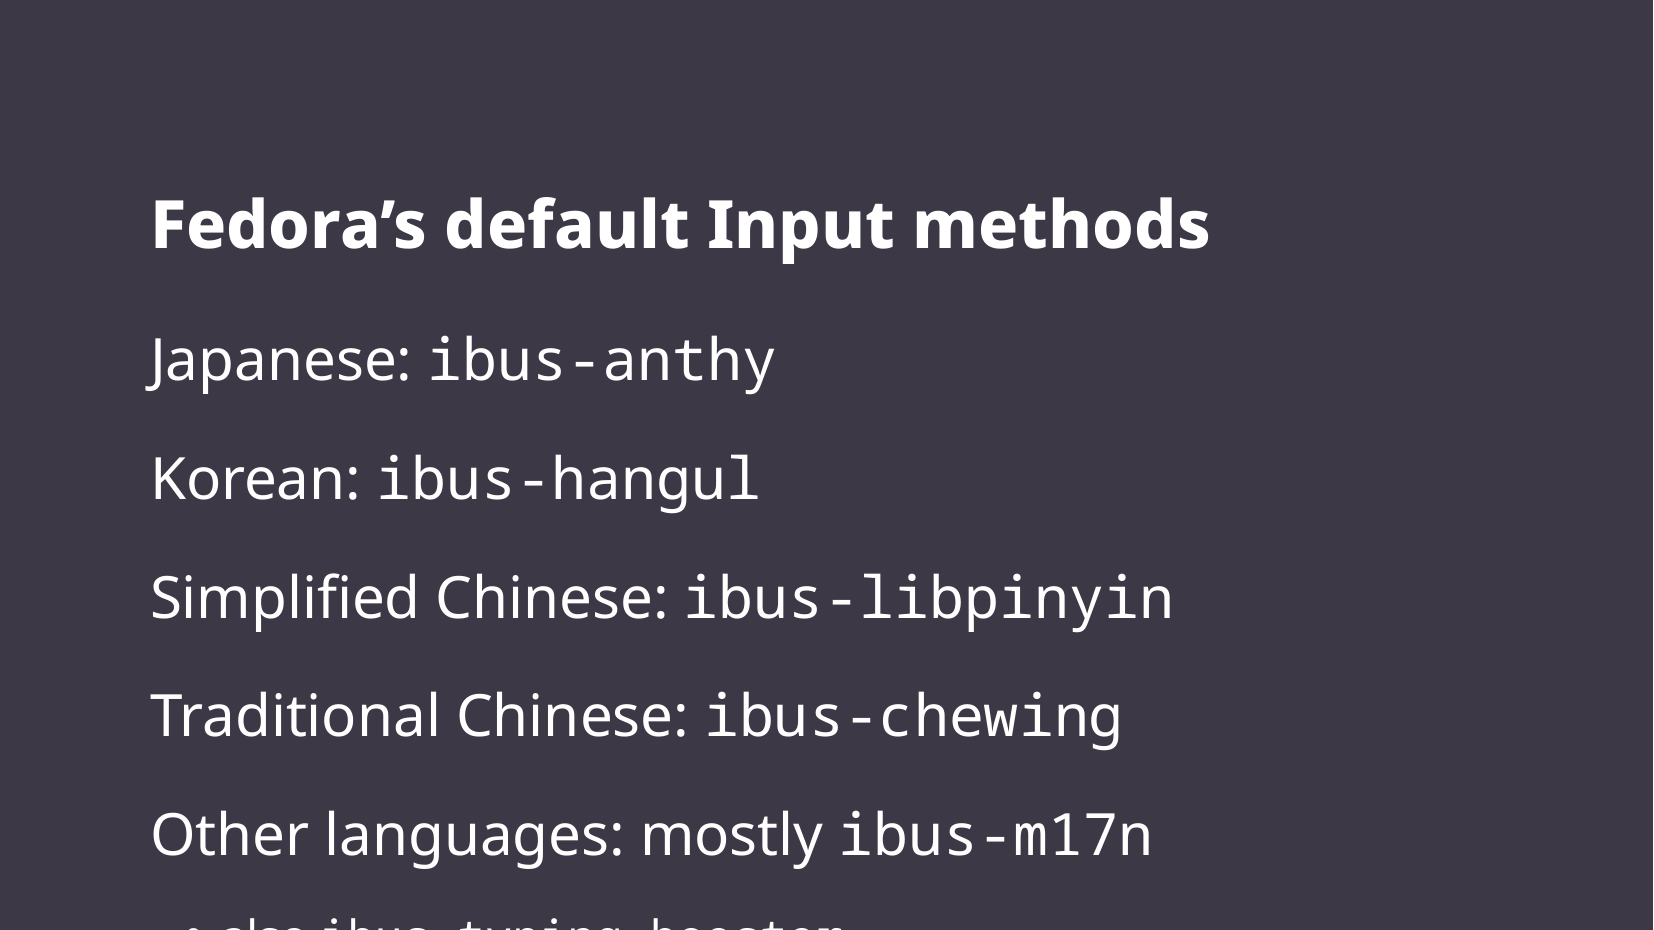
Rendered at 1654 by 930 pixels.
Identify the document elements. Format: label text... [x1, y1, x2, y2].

title Fedora’s default Input methods [150, 144, 1501, 278]
subtitle Japanese: ibus-anthy Korean: ibus-hangul Simplified Chinese: ibus-libpinyin Traditional Chinese: ibus-chewing Other languages: mostly ibus-m17n also ibus-typing-booster [150, 278, 1501, 930]
